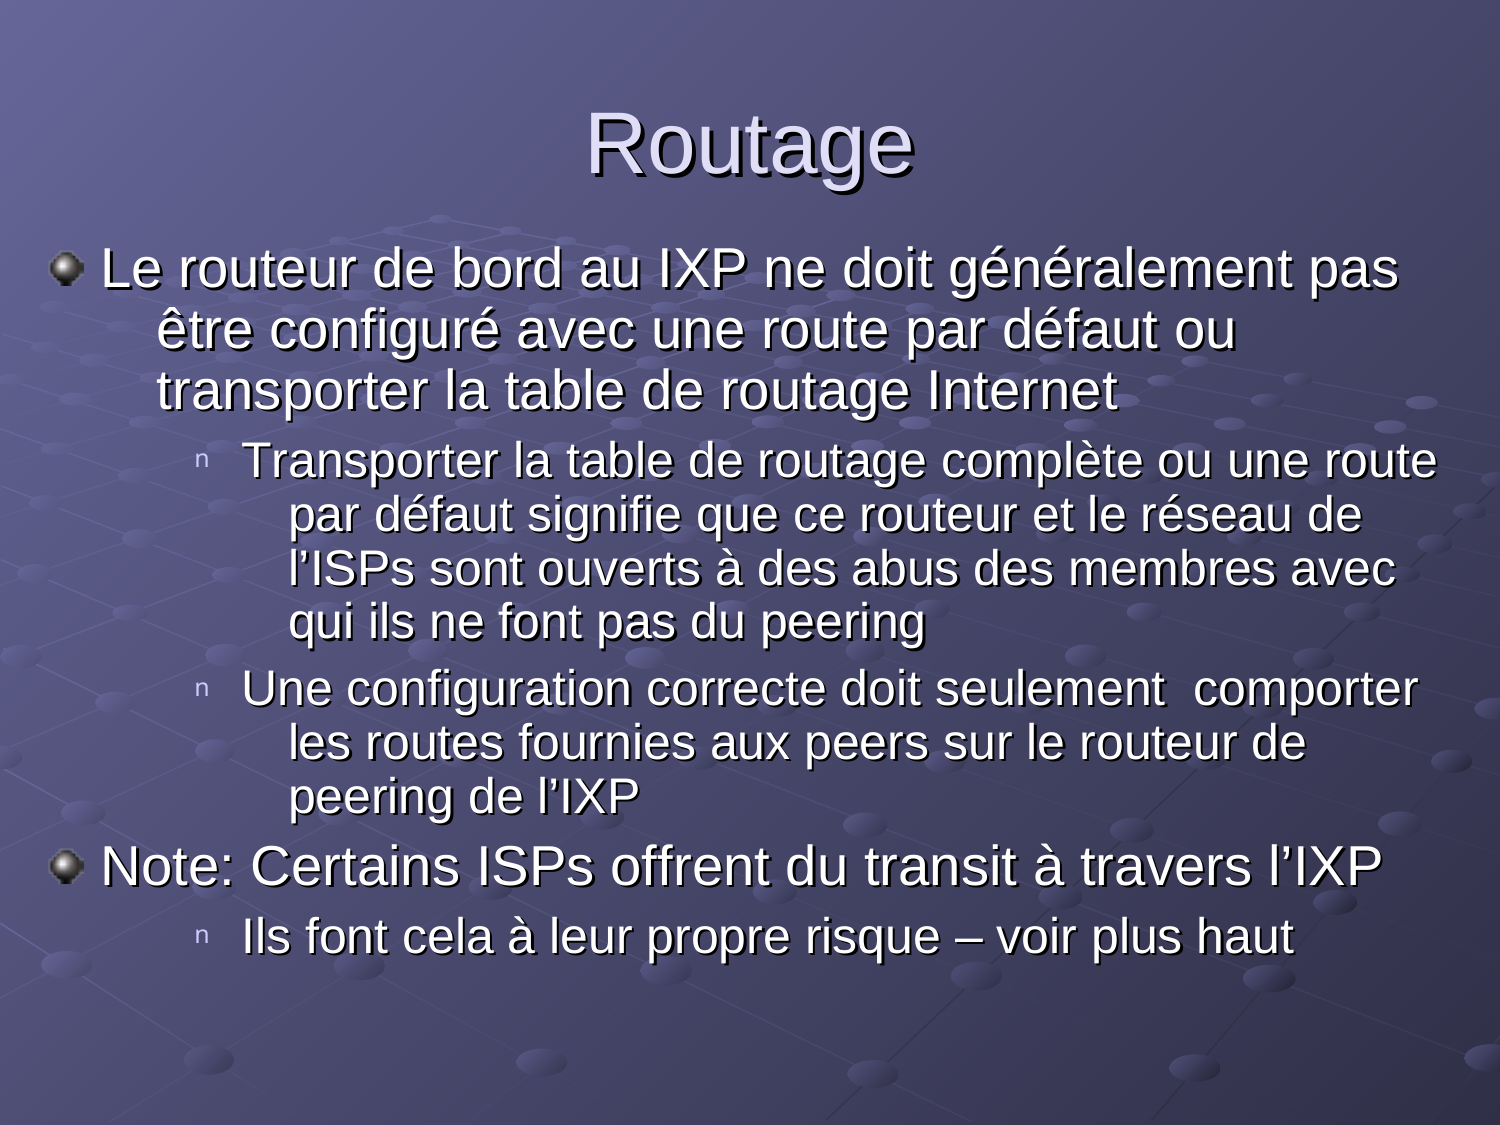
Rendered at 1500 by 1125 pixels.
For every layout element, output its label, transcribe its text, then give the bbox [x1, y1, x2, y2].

list Le routeur de bord au IXP ne doit généralement pas être configuré avec une route par défaut ou transporter la table de routage Internet Transporter la table de routage complète ou une route par défaut signifie que ce routeur et le réseau de l’ISPs sont ouverts à des abus des membres avec qui ils ne font pas du peering Une configuration correcte doit seulement comporter les routes fournies aux peers sur le routeur de peering de l’IXP Note: Certains ISPs offrent du transit à travers l’IXP Ils font cela à leur propre risque – voir plus haut [29, 231, 1471, 1007]
title Routage [75, 45, 1426, 231]
